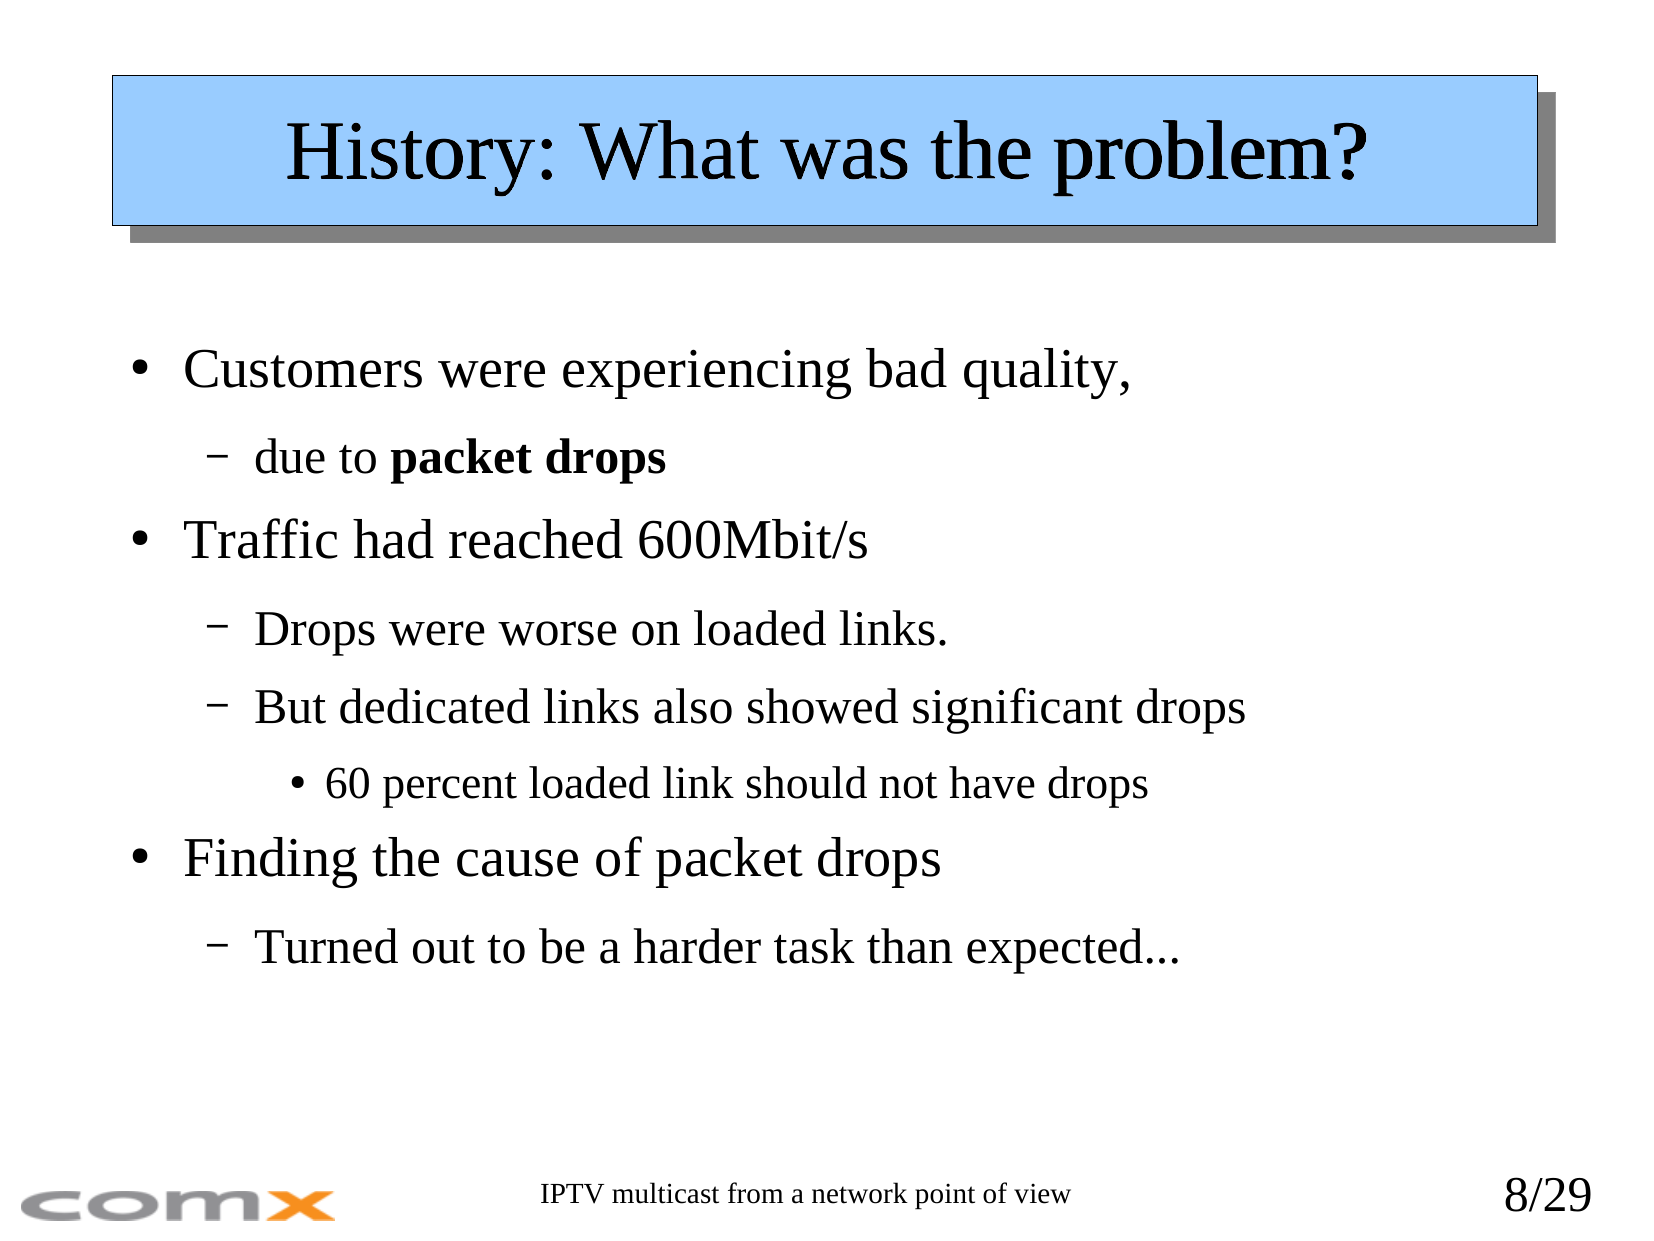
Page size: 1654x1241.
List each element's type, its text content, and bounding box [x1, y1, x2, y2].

list Customers were experiencing bad quality, due to packet drops Traffic had reached 600Mbit/s Drops were worse on loaded links. But dedicated links also showed significant drops 60 percent loaded link should not have drops Finding the cause of packet drops Turned out to be a harder task than expected... [112, 337, 1538, 1126]
title History: What was the problem? [116, 75, 1538, 226]
picture [21, 1191, 335, 1221]
